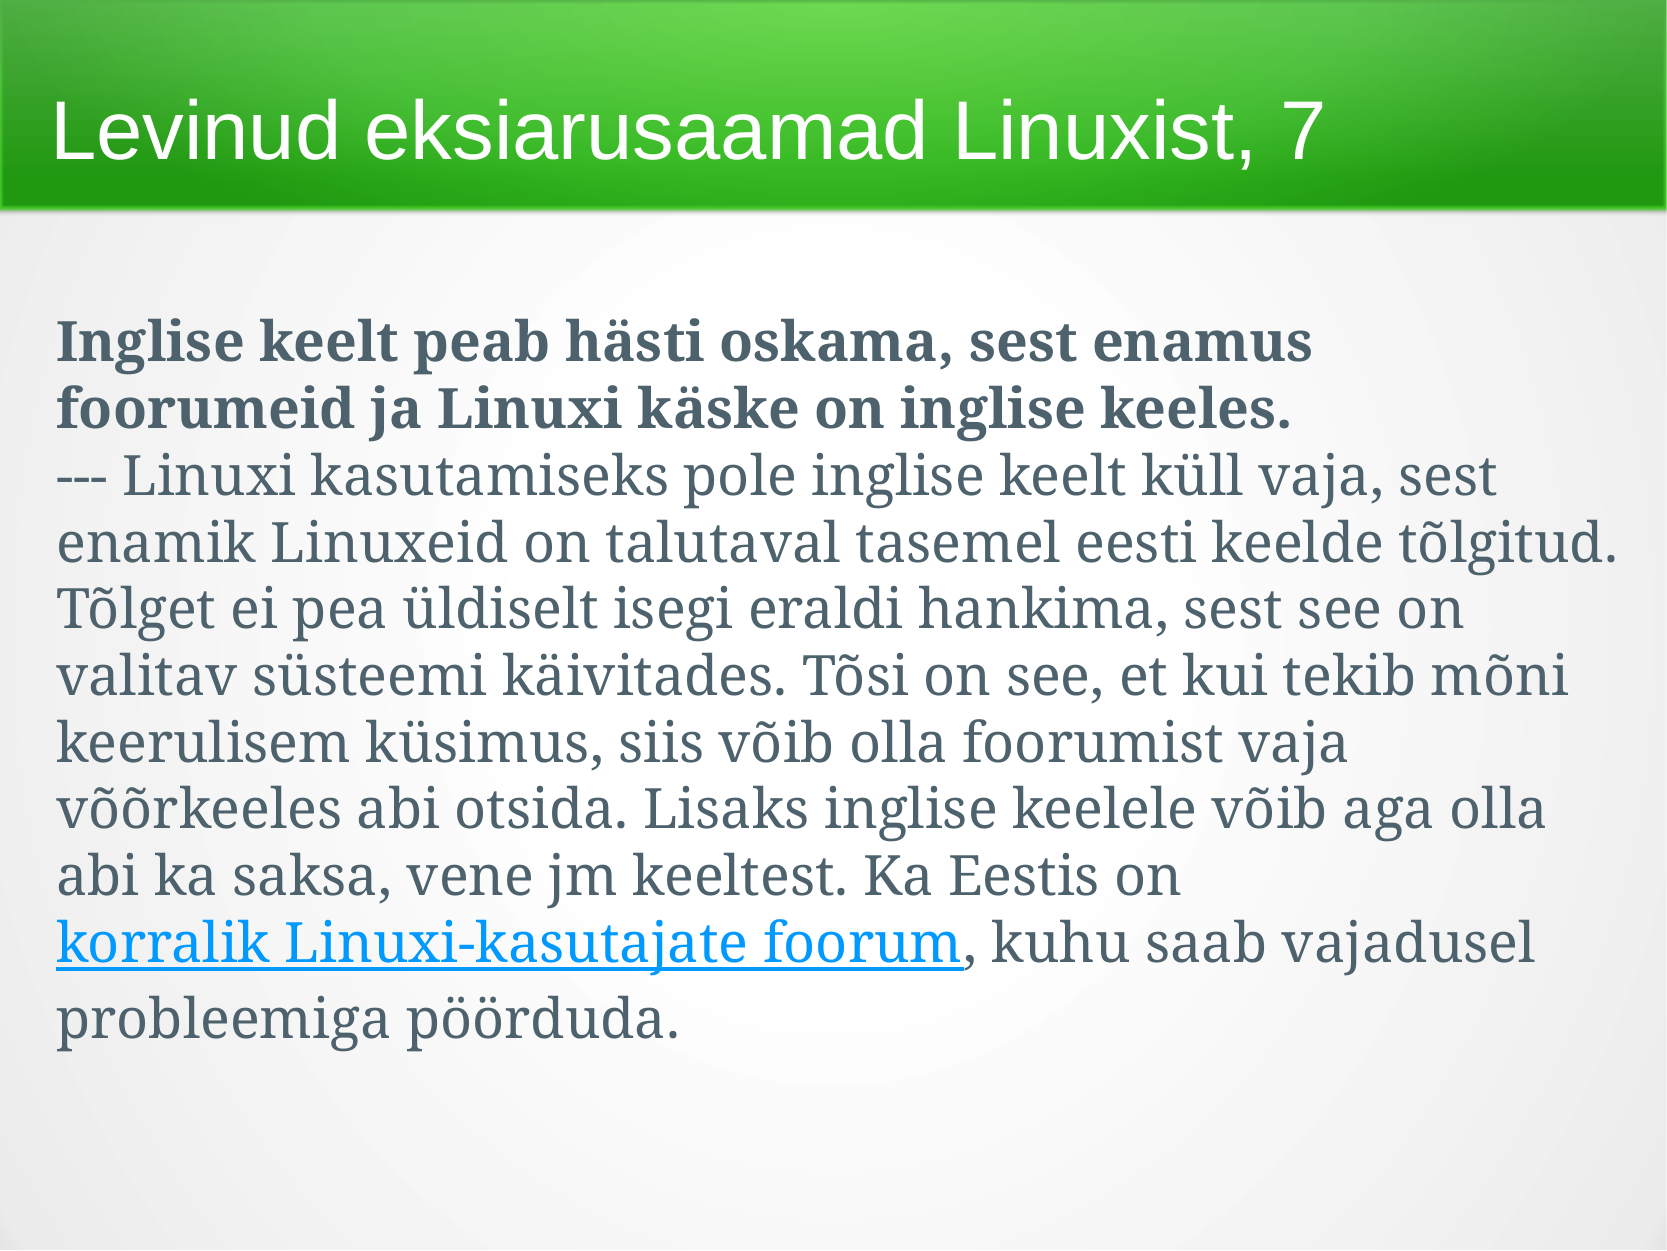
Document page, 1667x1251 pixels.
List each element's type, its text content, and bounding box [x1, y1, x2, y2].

picture [0, 0, 1667, 1250]
title Levinud eksiarusaamad Linuxist, 7 [50, 84, 1630, 178]
list Inglise keelt peab hästi oskama, sest enamus foorumeid ja Linuxi käske on inglise keeles. --- Linuxi kasutamiseks pole inglise keelt küll vaja, sest enamik Linuxeid on talutaval tasemel eesti keelde tõlgitud. Tõlget ei pea üldiselt isegi eraldi hankima, sest see on valitav süsteemi käivitades. Tõsi on see, et kui tekib mõni keerulisem küsimus, siis võib olla foorumist vaja võõrkeeles abi otsida. Lisaks inglise keelele võib aga olla abi ka saksa, vene jm keeltest. Ka Eestis on korralik Linuxi-kasutajate foorum, kuhu saab vajadusel probleemiga pöörduda. [50, 300, 1630, 1213]
